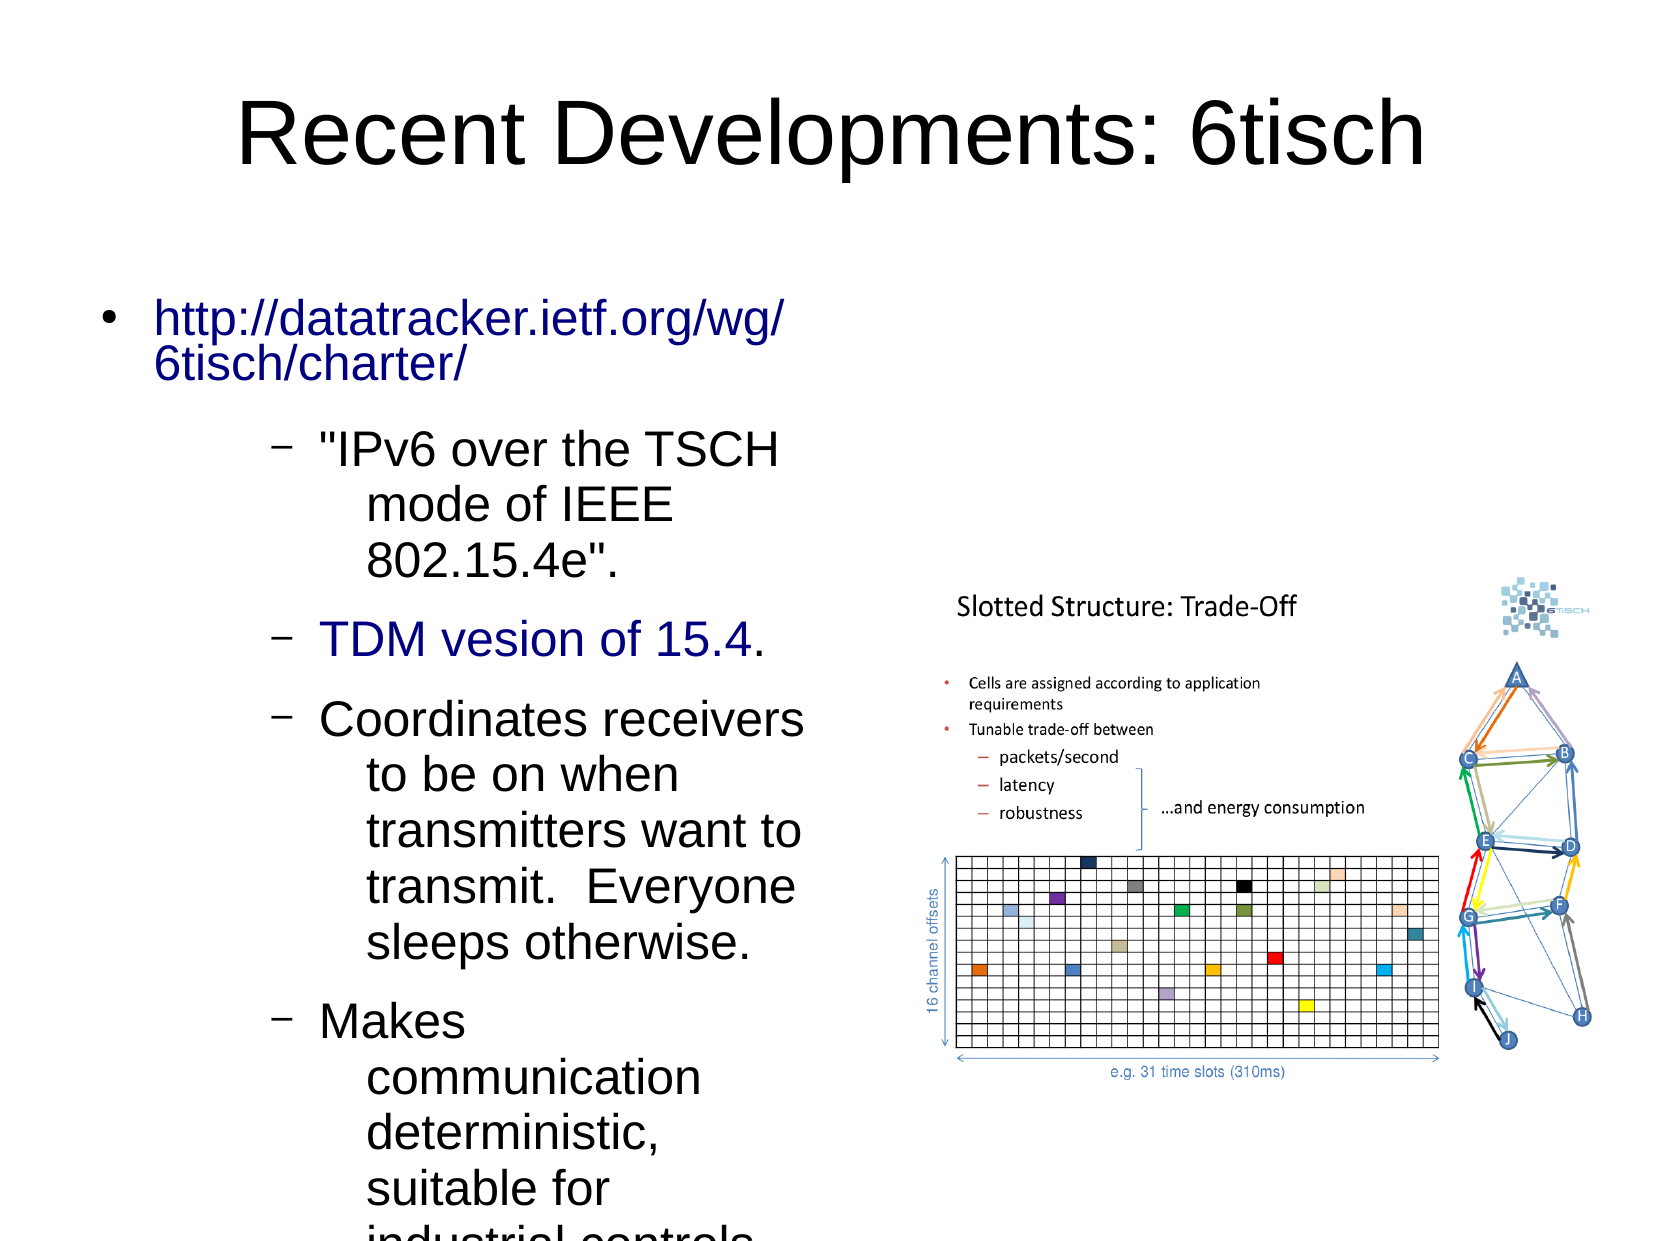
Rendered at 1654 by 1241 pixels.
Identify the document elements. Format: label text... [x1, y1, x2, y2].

title Recent Developments: 6tisch [88, 29, 1577, 237]
picture [856, 542, 1654, 1123]
list http://datatracker.ietf.org/wg/6tisch/charter/ "IPv6 over the TSCH mode of IEEE 802.15.4e". TDM vesion of 15.4. Coordinates receivers to be on when transmitters want to transmit. Everyone sleeps otherwise. Makes communication deterministic, suitable for industrial controls. [82, 290, 809, 1227]
